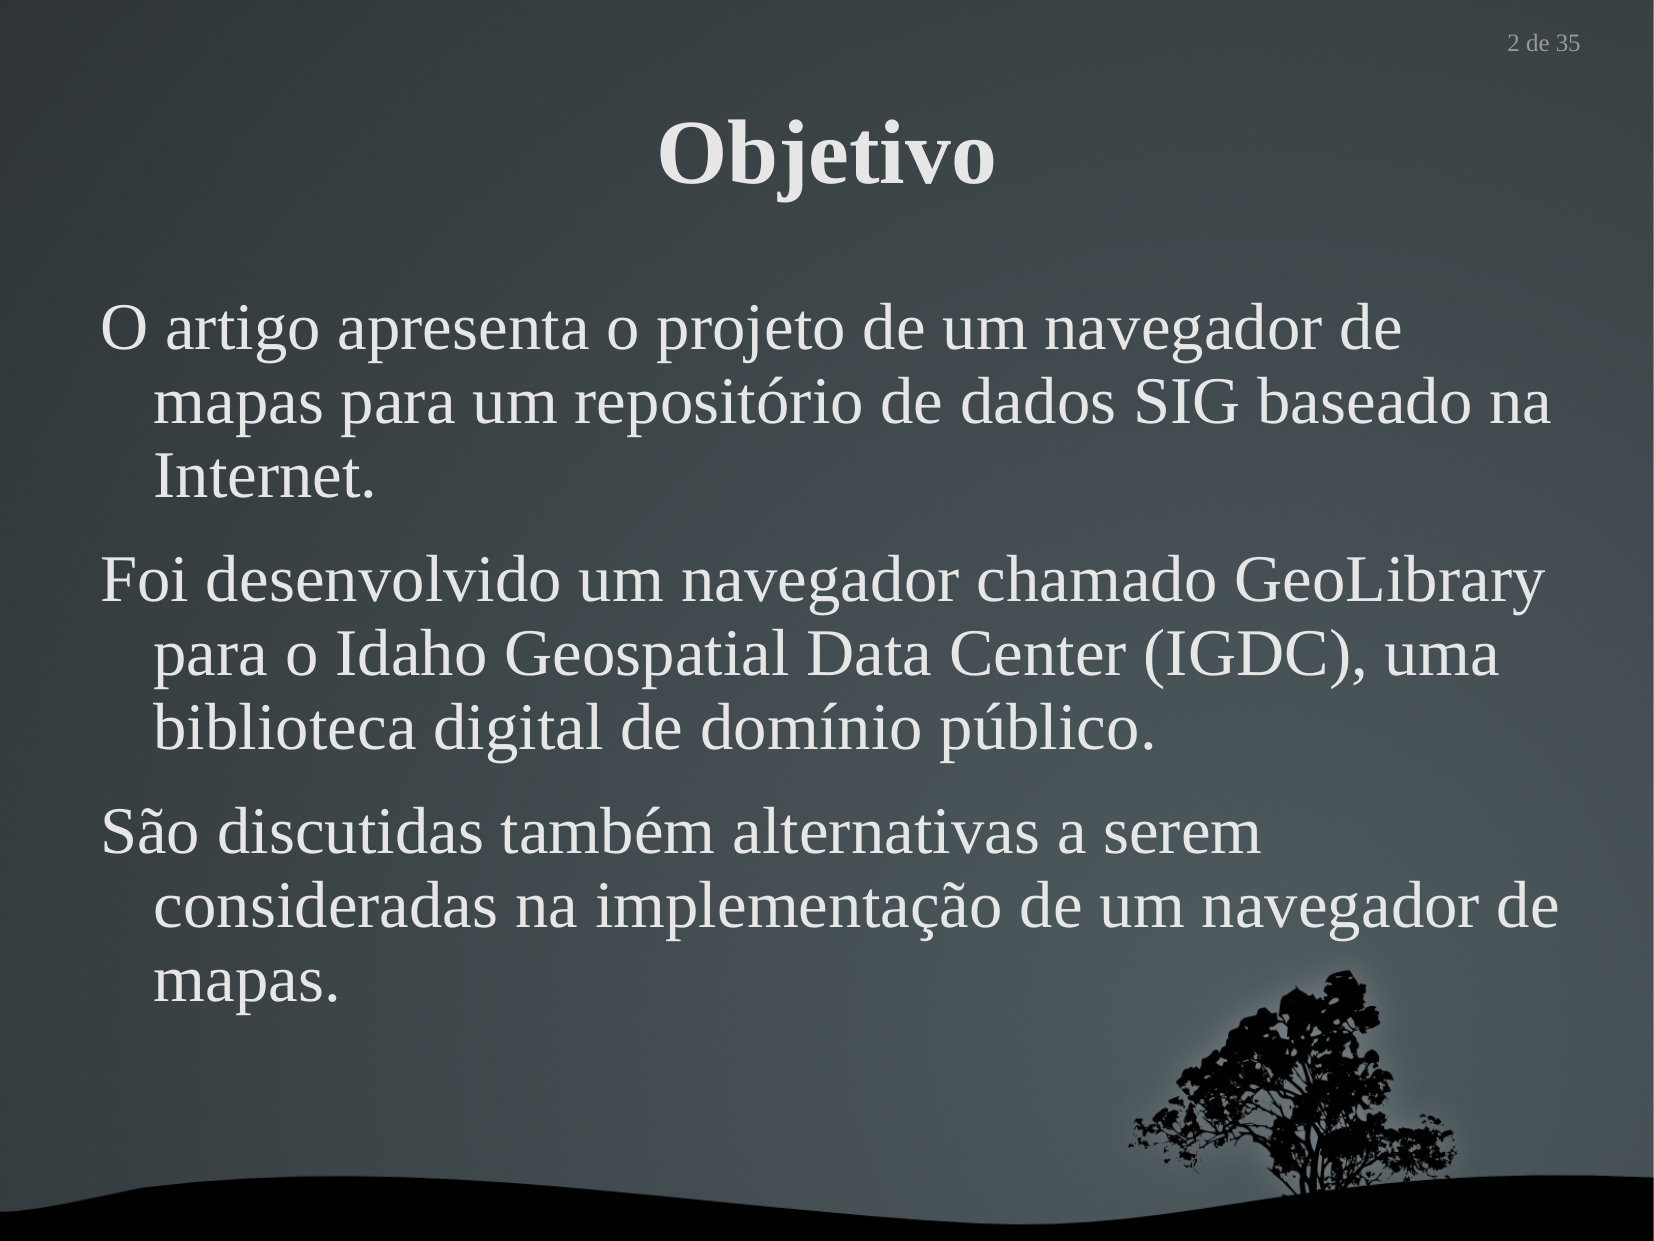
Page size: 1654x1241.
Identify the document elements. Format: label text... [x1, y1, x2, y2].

picture [0, 0, 1654, 1241]
list O artigo apresenta o projeto de um navegador de mapas para um repositório de dados SIG baseado na Internet. Foi desenvolvido um navegador chamado GeoLibrary para o Idaho Geospatial Data Center (IGDC), uma biblioteca digital de domínio público. São discutidas também alternativas a serem consideradas na implementação de um navegador de mapas. [82, 290, 1571, 1094]
title Objetivo [82, 56, 1571, 250]
